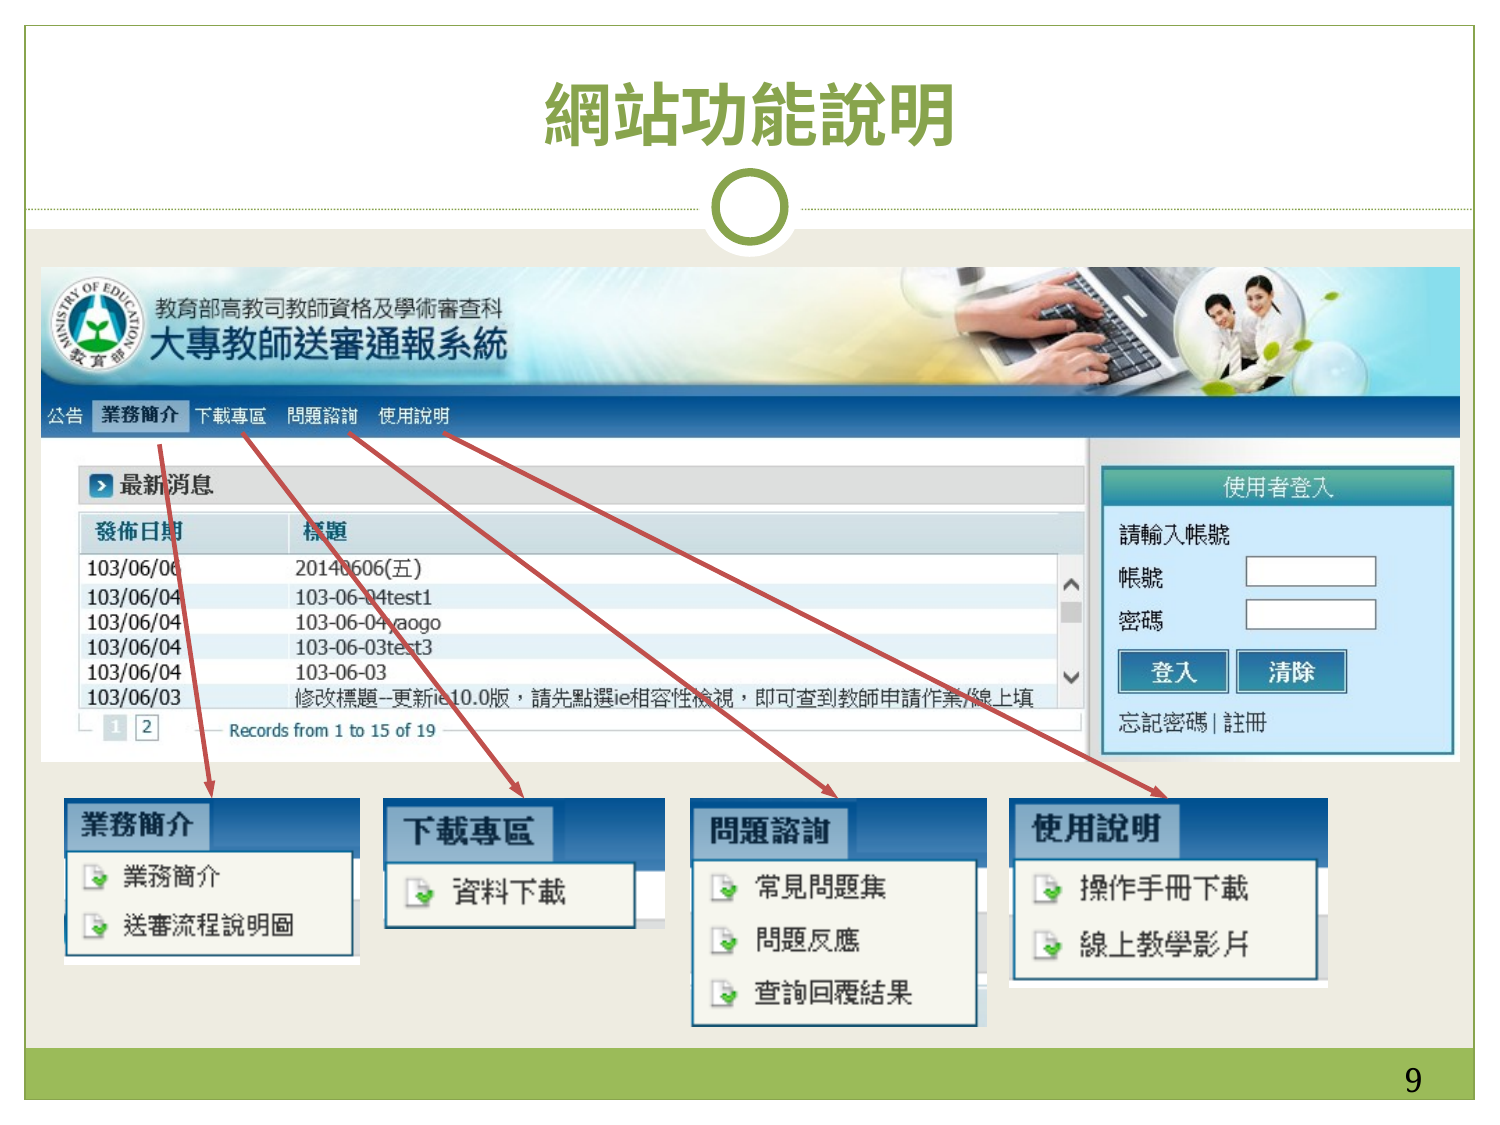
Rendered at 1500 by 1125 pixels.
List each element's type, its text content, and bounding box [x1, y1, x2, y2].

text_box [1376, 1045, 1452, 1118]
picture [690, 798, 987, 1027]
picture [64, 798, 360, 965]
picture [41, 267, 1460, 762]
title 網站功能說明 [49, 37, 1450, 162]
picture [383, 798, 665, 929]
picture [1009, 798, 1328, 988]
